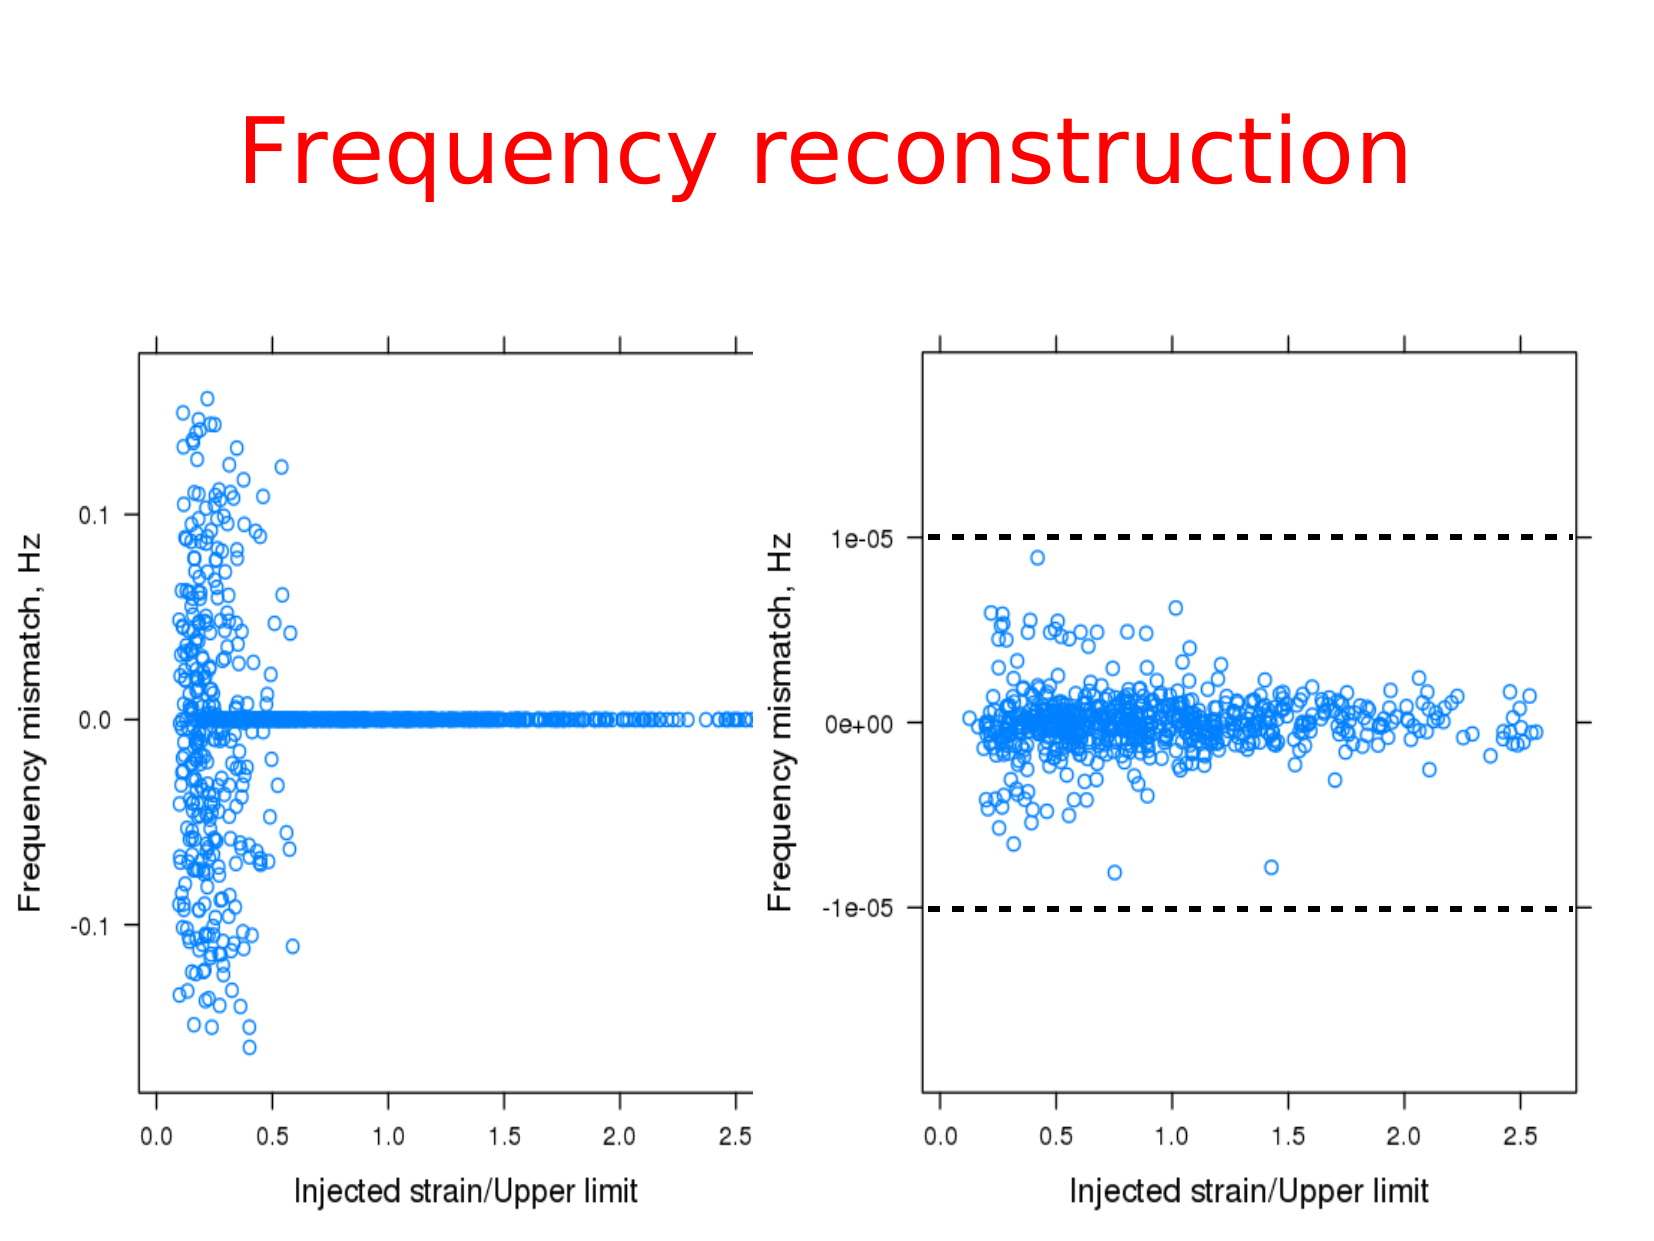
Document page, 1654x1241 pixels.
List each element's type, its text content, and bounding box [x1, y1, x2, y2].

title Frequency reconstruction [82, 49, 1571, 254]
picture [4, 253, 1652, 1237]
